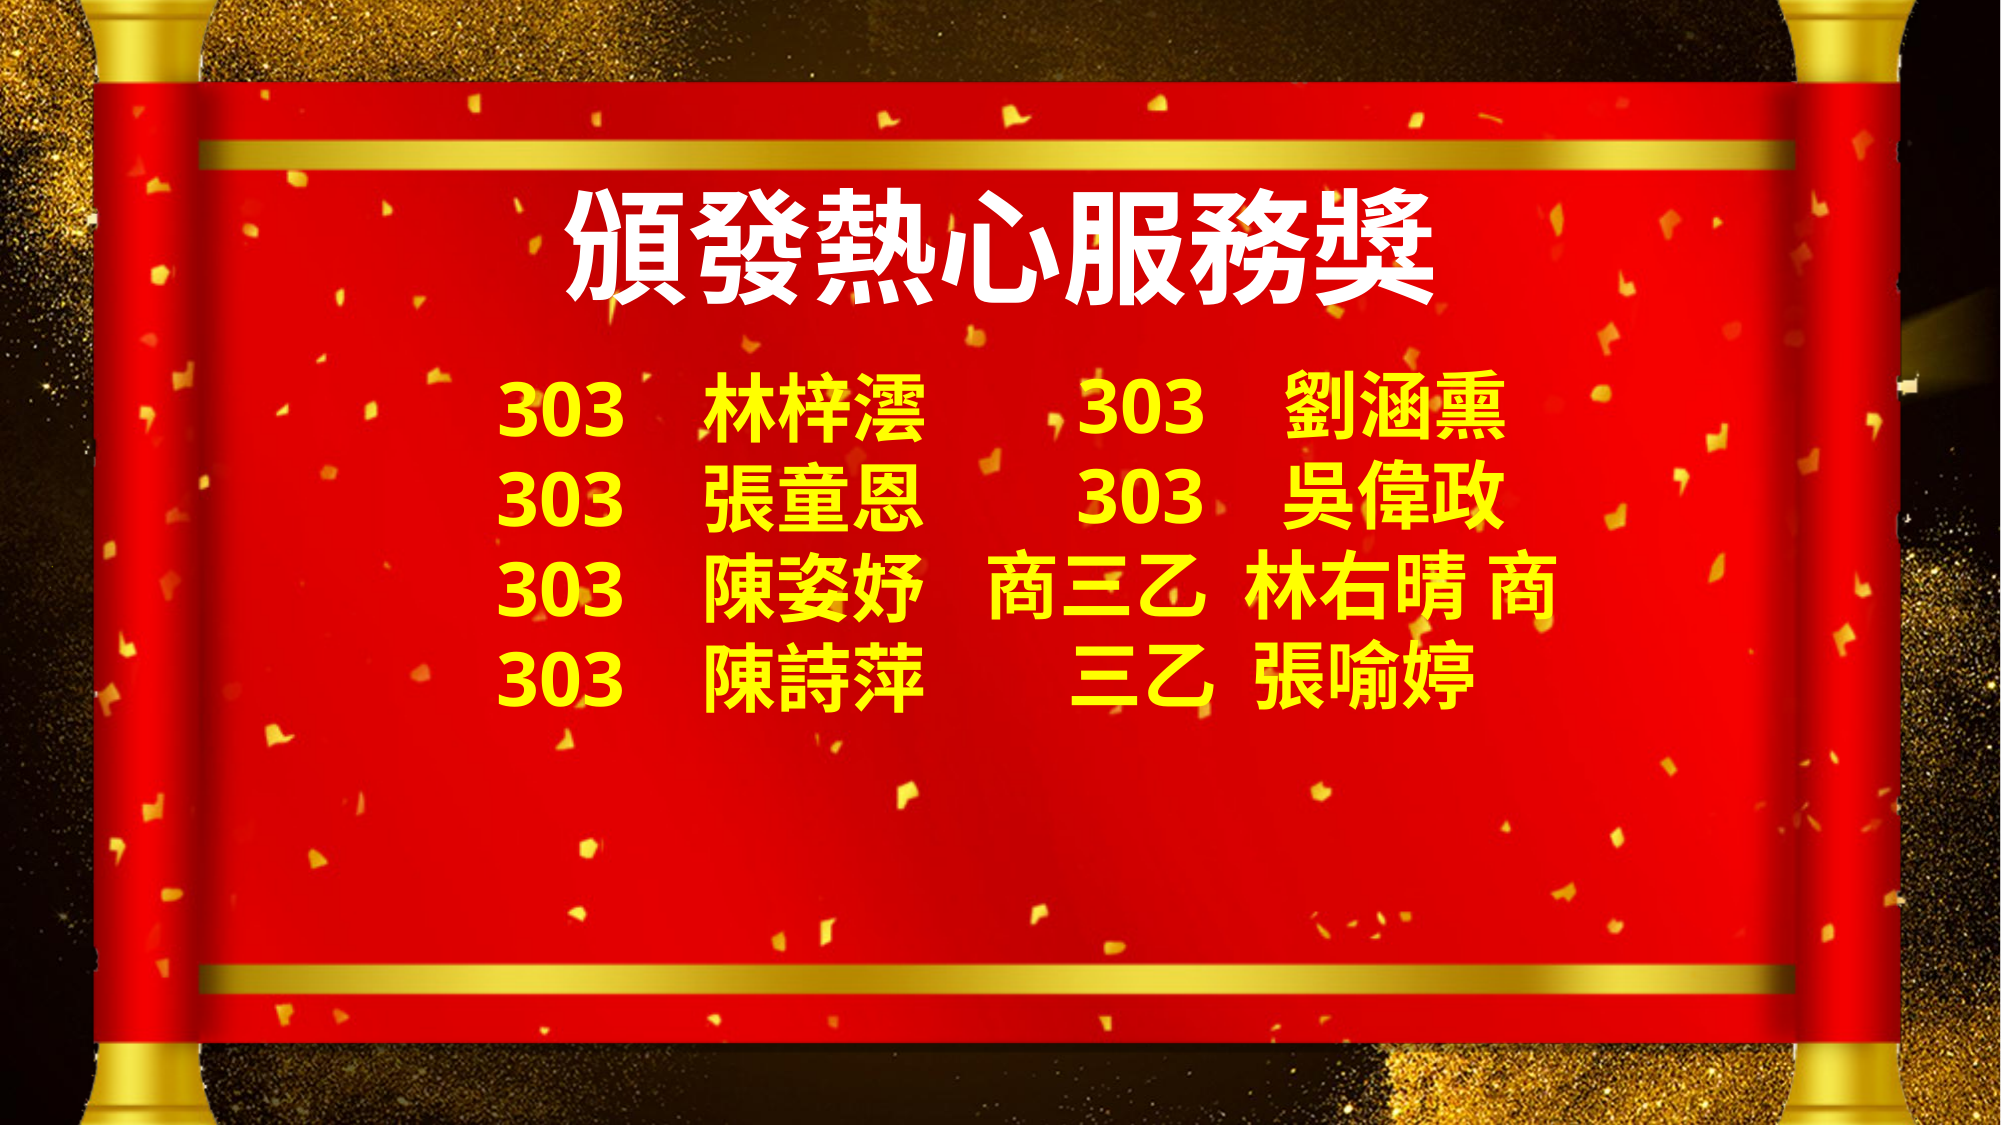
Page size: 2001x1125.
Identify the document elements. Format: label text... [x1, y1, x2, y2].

text_box 303 林梓澐 303 張童恩 303 陳姿妤 303 陳詩萍 [370, 353, 1014, 733]
text_box 303 劉涵熏 303 吳偉政 商三乙 林右晴 商三乙 張喻婷 [967, 350, 1577, 730]
text_box 頒發熱心服務獎 [451, 162, 1549, 330]
